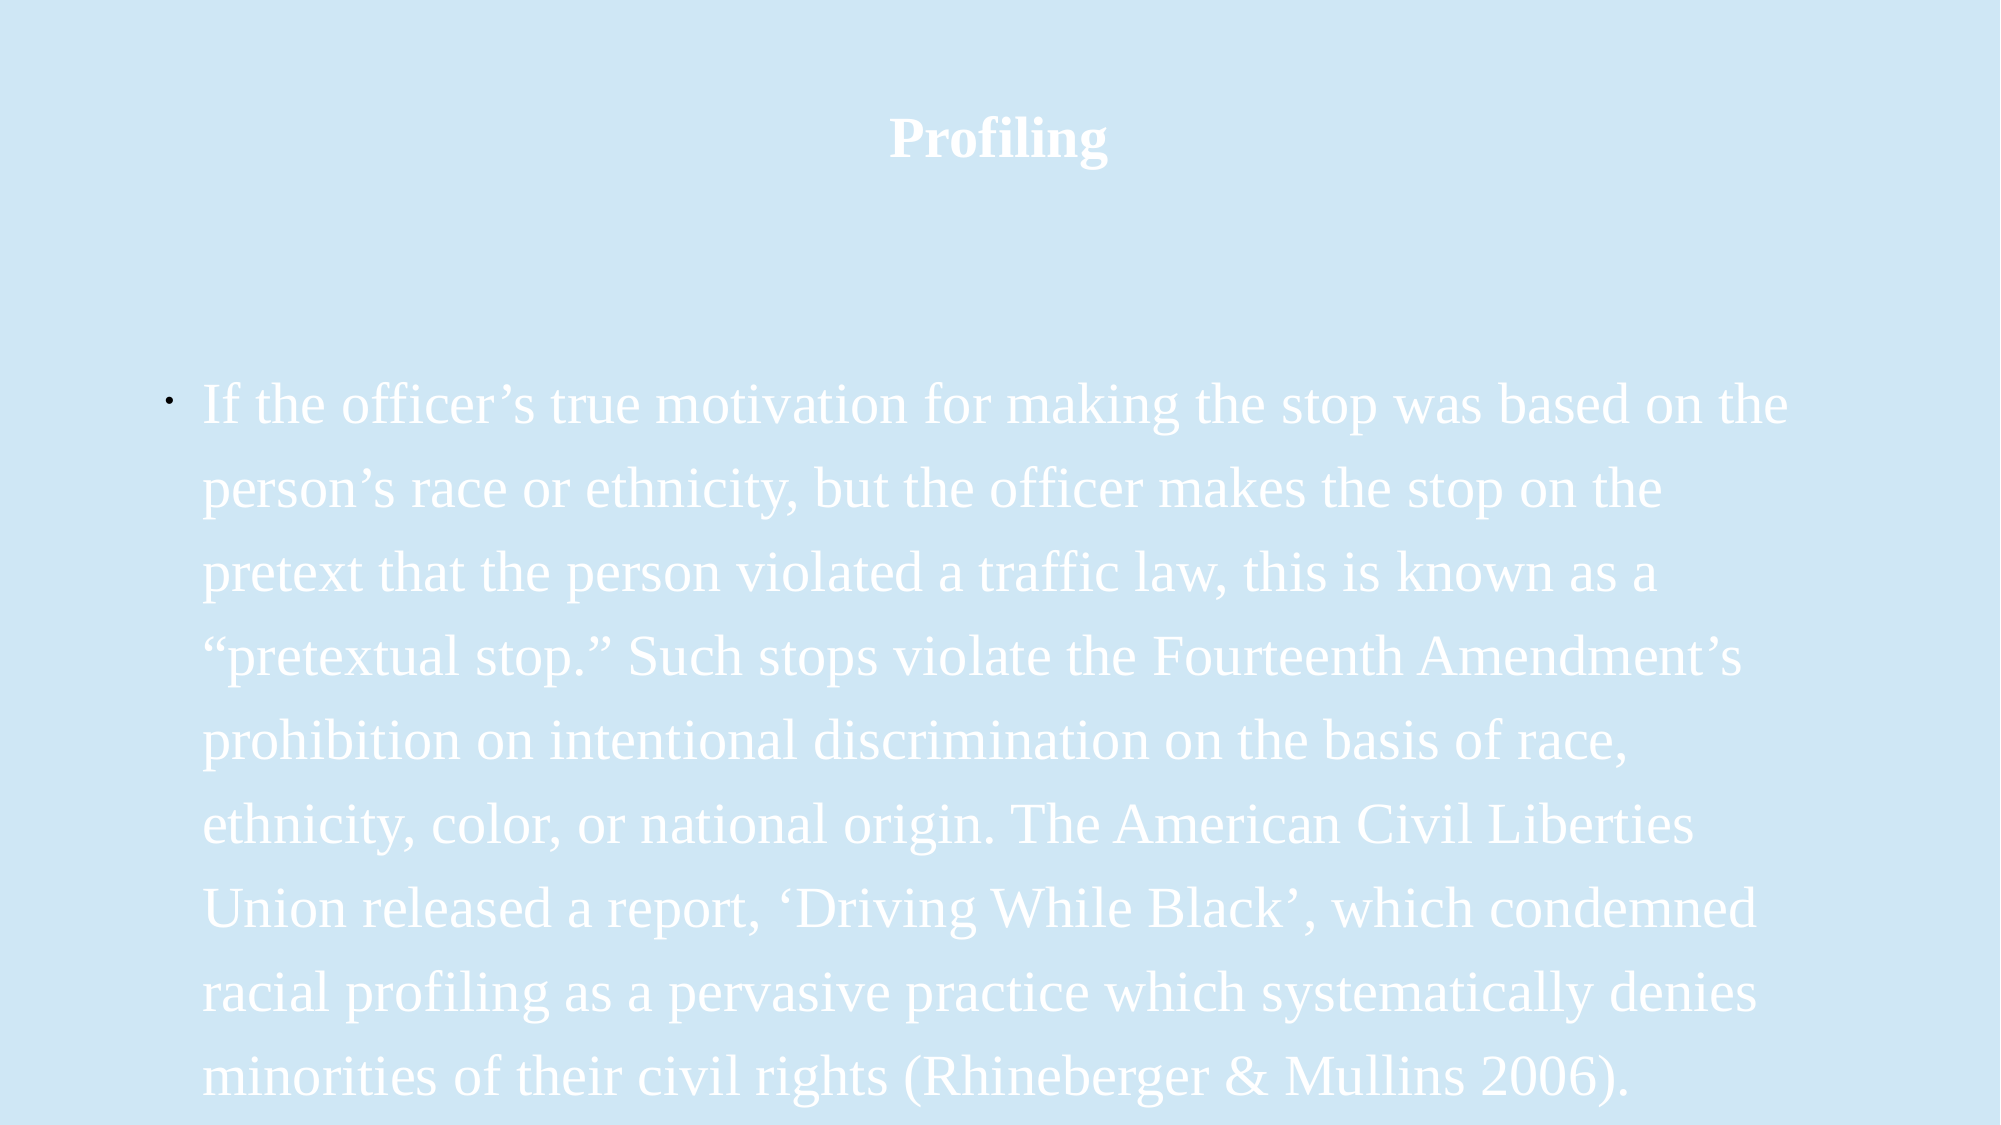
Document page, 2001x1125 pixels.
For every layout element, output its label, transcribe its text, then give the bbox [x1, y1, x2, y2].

list If the officer’s true motivation for making the stop was based on the person’s race or ethnicity, but the officer makes the stop on the pretext that the person violated a traffic law, this is known as a “pretextual stop.” Such stops violate the Fourteenth Amendment’s prohibition on intentional discrimination on the basis of race, ethnicity, color, or national origin. The American Civil Liberties Union released a report, ‘Driving While Black’, which condemned racial profiling as a pervasive practice which systematically denies minorities of their civil rights (Rhineberger & Mullins 2006). [149, 343, 1849, 950]
title Profiling [149, 99, 1849, 318]
